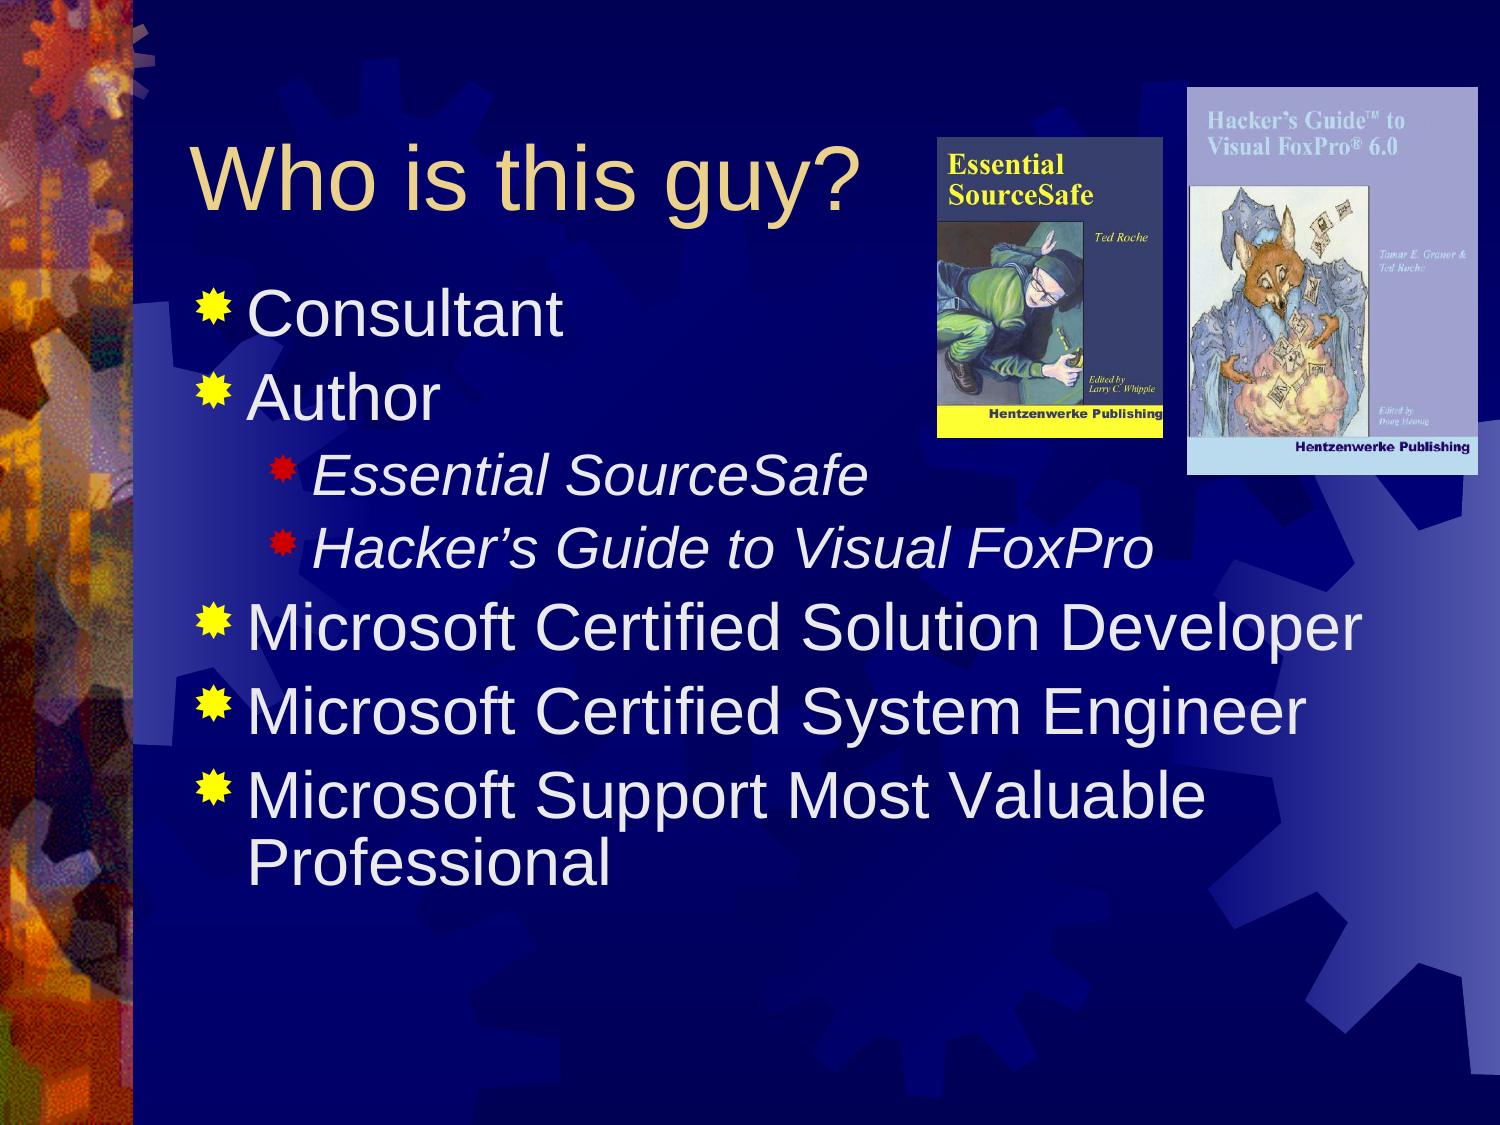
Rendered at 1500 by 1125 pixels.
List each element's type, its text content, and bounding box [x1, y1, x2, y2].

picture [1187, 87, 1478, 475]
picture [937, 137, 1163, 438]
list Consultant Author Essential SourceSafe Hacker’s Guide to Visual FoxPro Microsoft Certified Solution Developer Microsoft Certified System Engineer Microsoft Support Most Valuable Professional [174, 275, 1450, 951]
title Who is this guy? [174, 49, 1450, 238]
picture [0, 0, 133, 1125]
